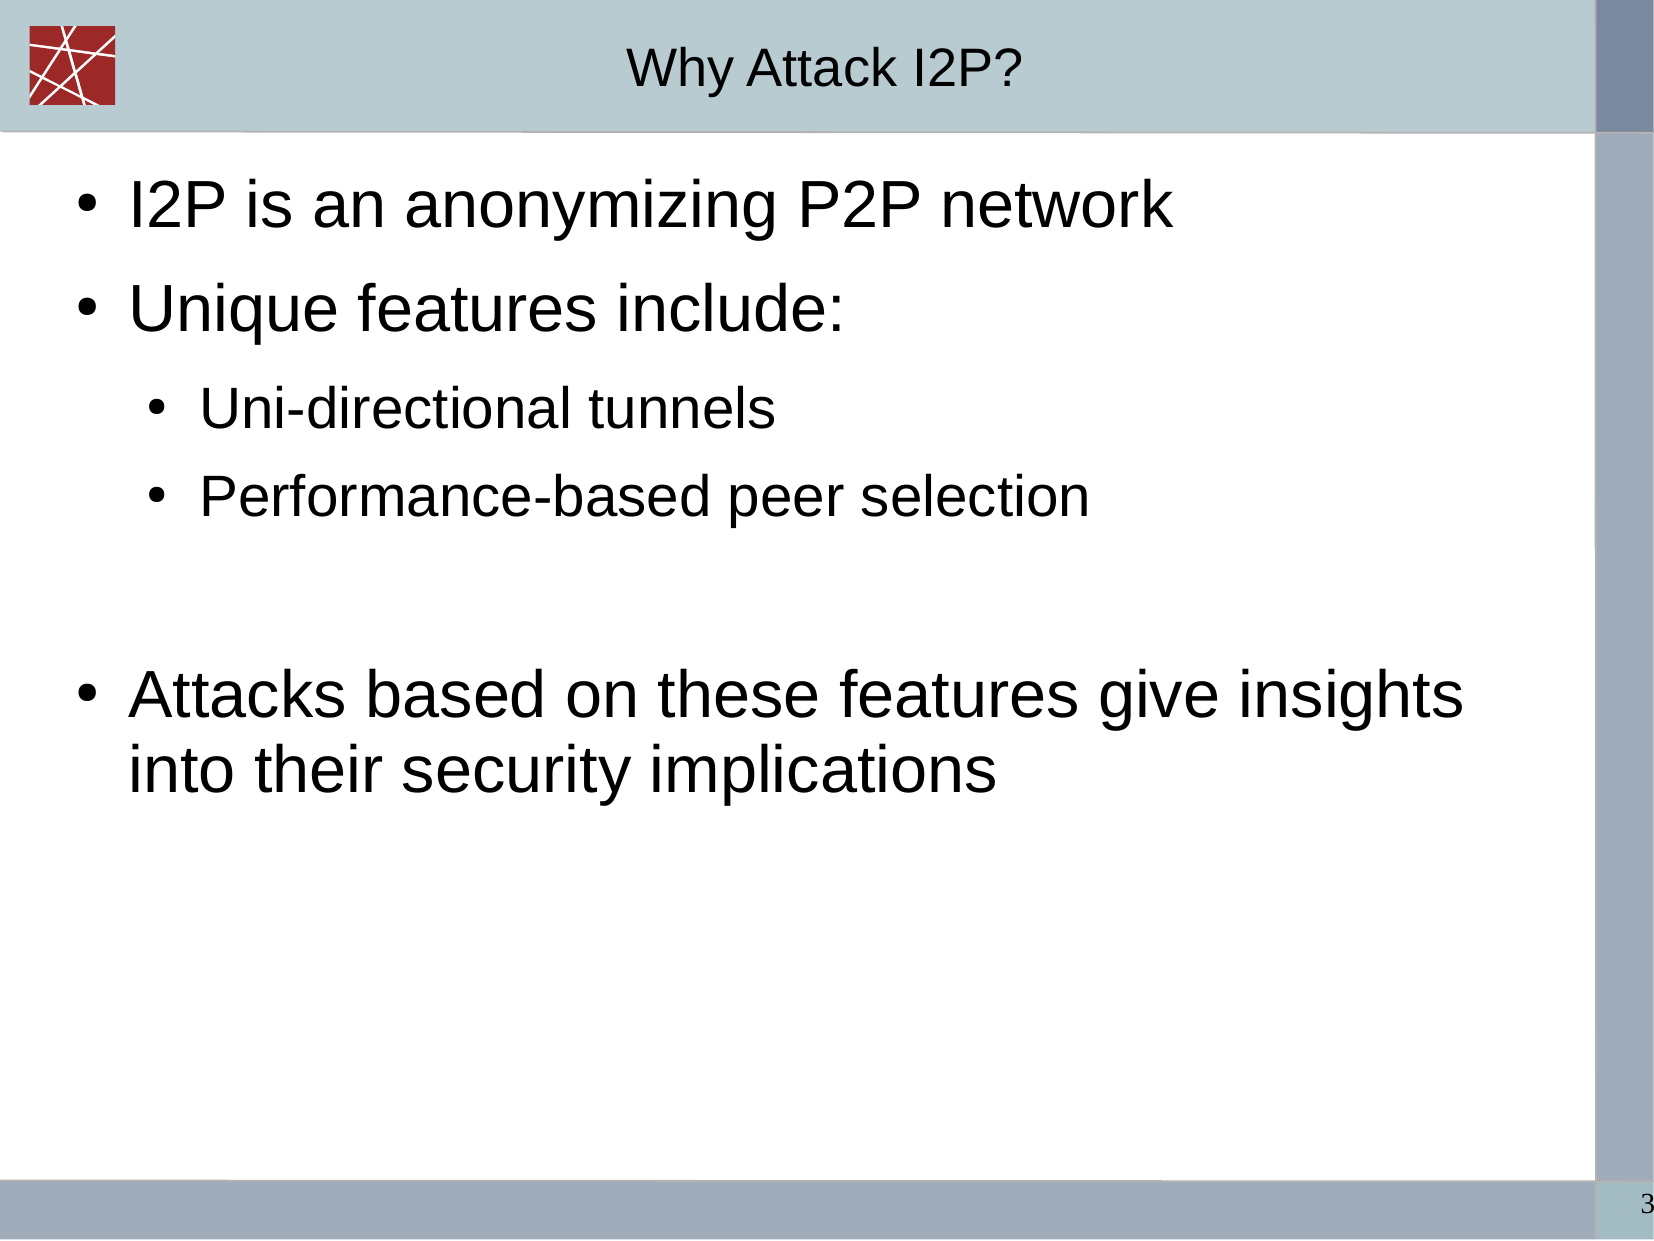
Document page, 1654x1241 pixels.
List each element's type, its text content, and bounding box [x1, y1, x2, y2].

list I2P is an anonymizing P2P network Unique features include: Uni-directional tunnels Performance-based peer selection Attacks based on these features give insights into their security implications [57, 166, 1546, 971]
title Why Attack I2P? [81, 9, 1570, 126]
